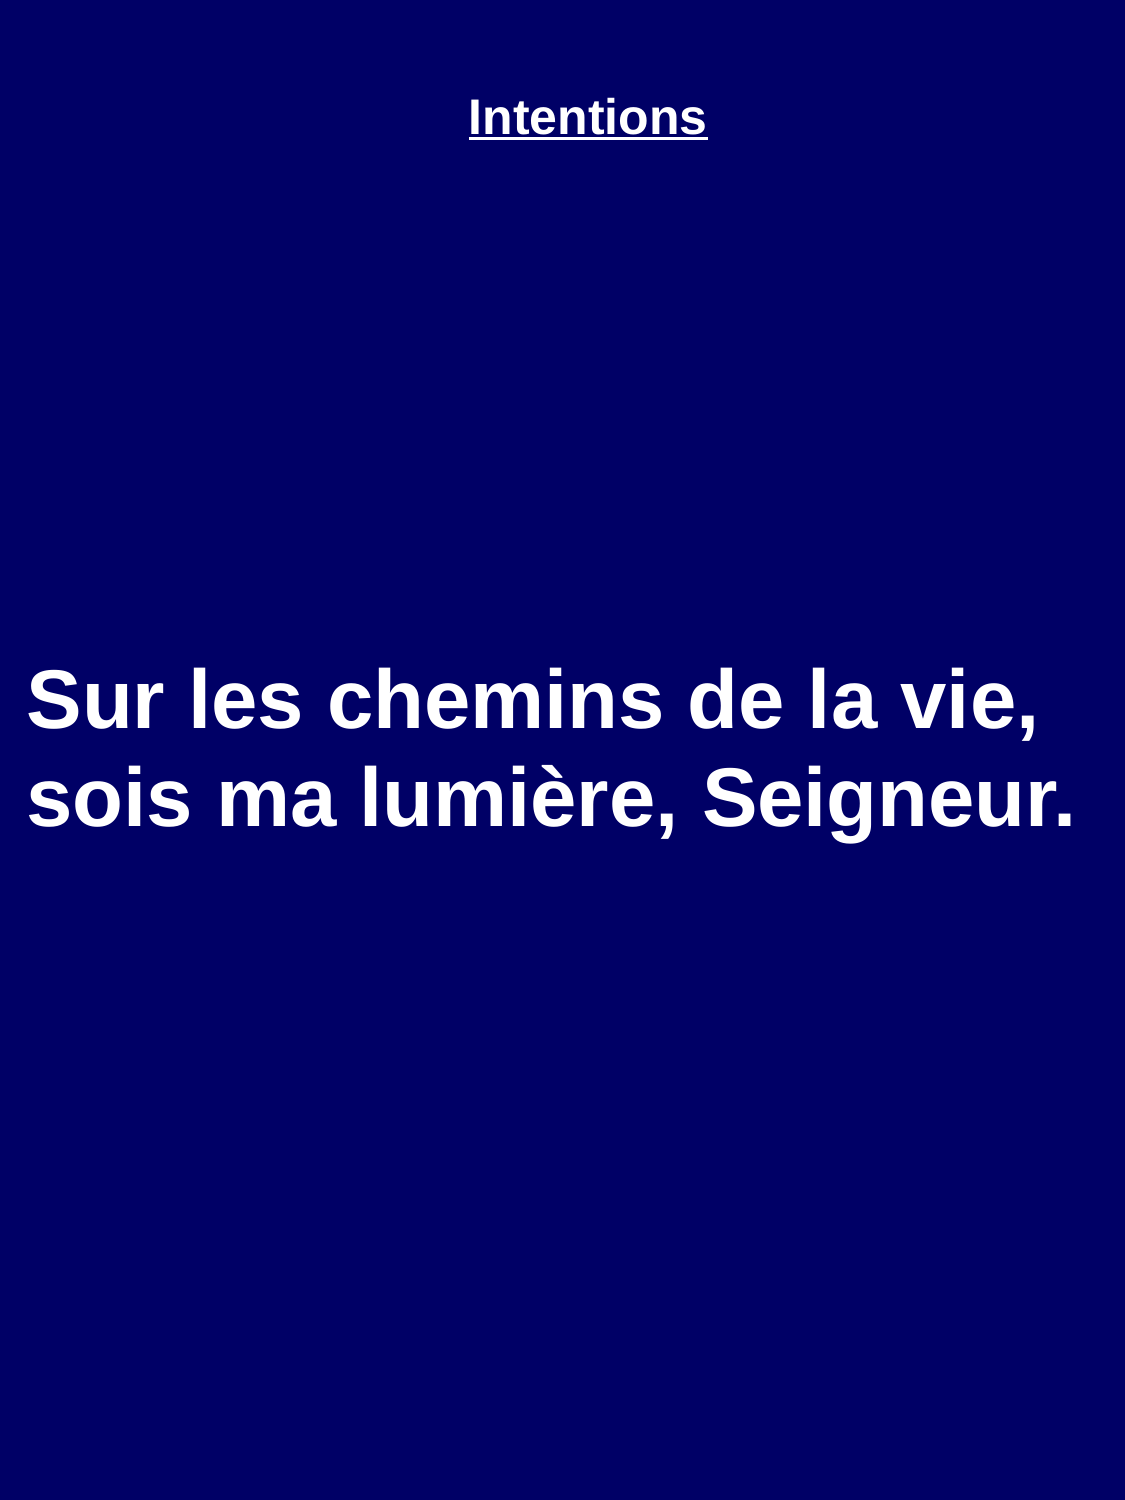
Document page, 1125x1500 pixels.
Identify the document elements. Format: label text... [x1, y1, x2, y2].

text_box Intentions Sur les chemins de la vie, sois ma lumière, Seigneur. [11, 35, 1111, 1441]
